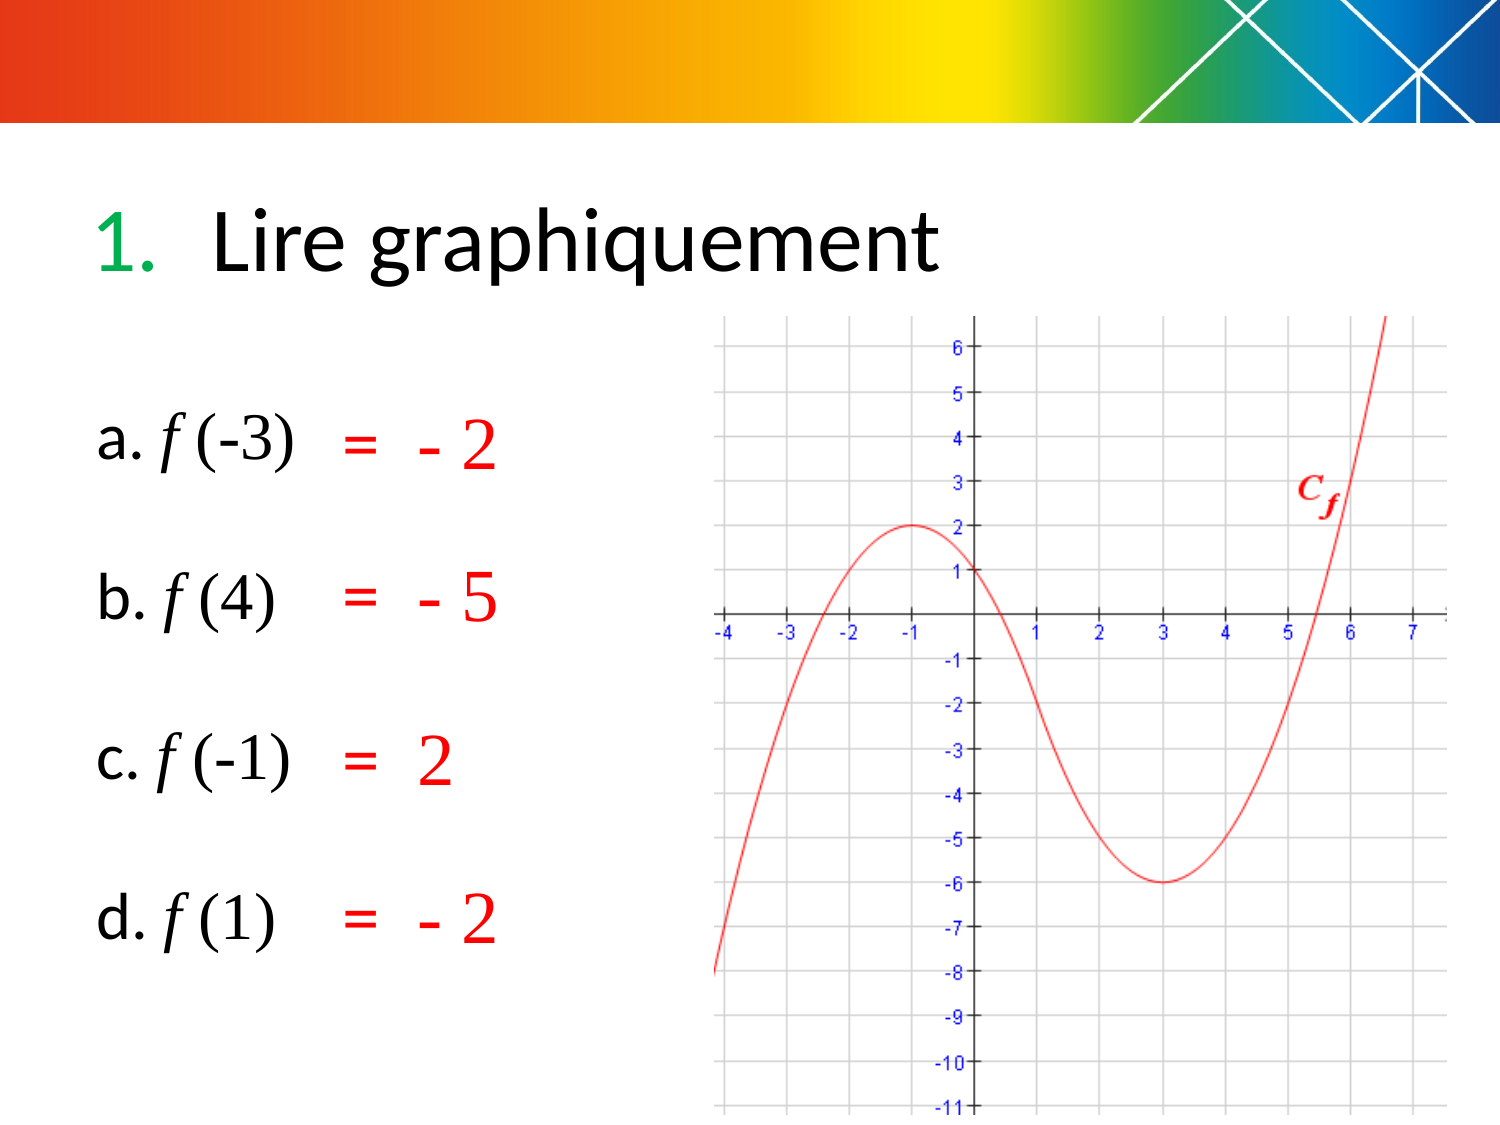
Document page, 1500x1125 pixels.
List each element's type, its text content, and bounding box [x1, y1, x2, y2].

title Lire graphiquement [75, 163, 1426, 305]
picture [0, 0, 1359, 123]
text_box = - 2 [328, 861, 610, 967]
text_box a. f (-3) b. f (4) c. f (-1) d. f (1) [82, 385, 691, 1041]
picture [1340, 0, 1500, 123]
picture [714, 316, 1447, 1115]
text_box = - 5 [328, 538, 610, 645]
text_box = - 2 [328, 386, 610, 493]
text_box = 2 [328, 702, 610, 808]
